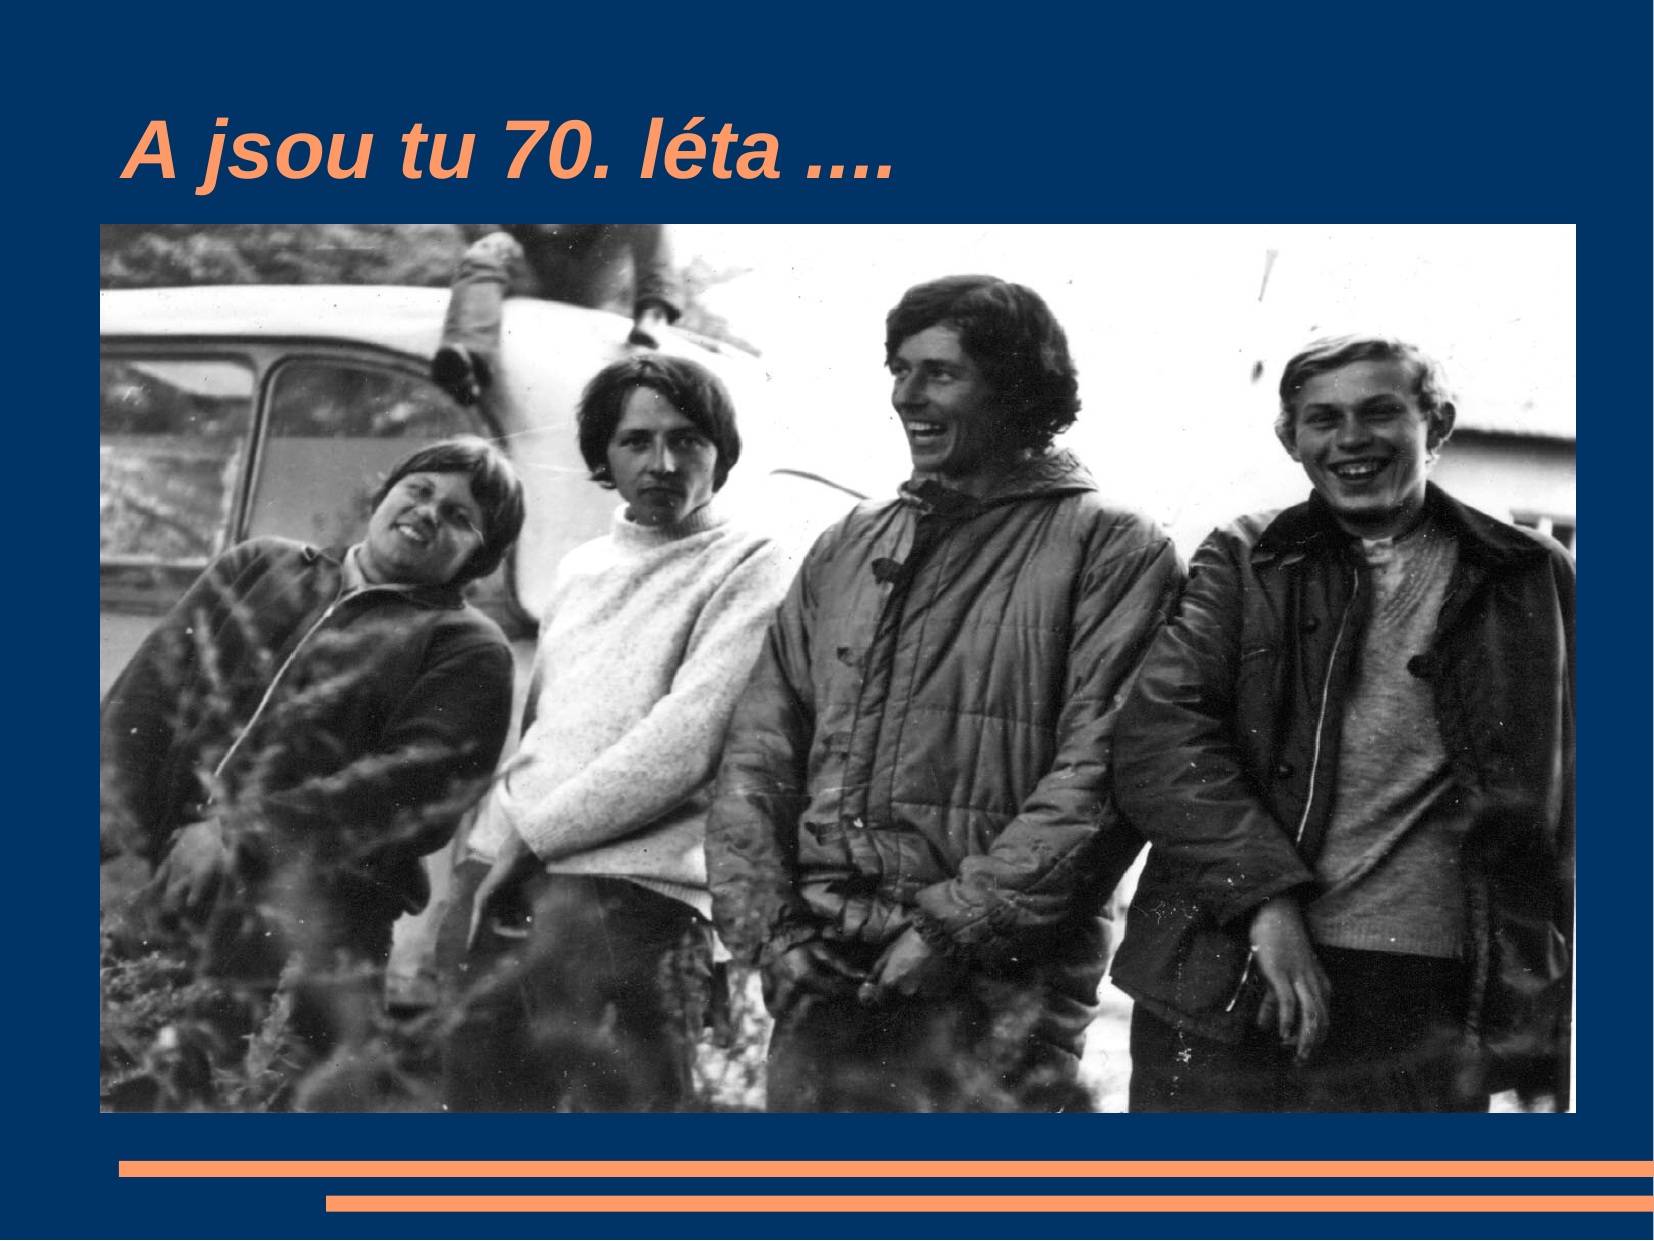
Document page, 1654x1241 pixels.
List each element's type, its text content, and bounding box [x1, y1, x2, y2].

title A jsou tu 70. léta .... [121, 46, 1534, 224]
picture [100, 224, 1576, 1113]
